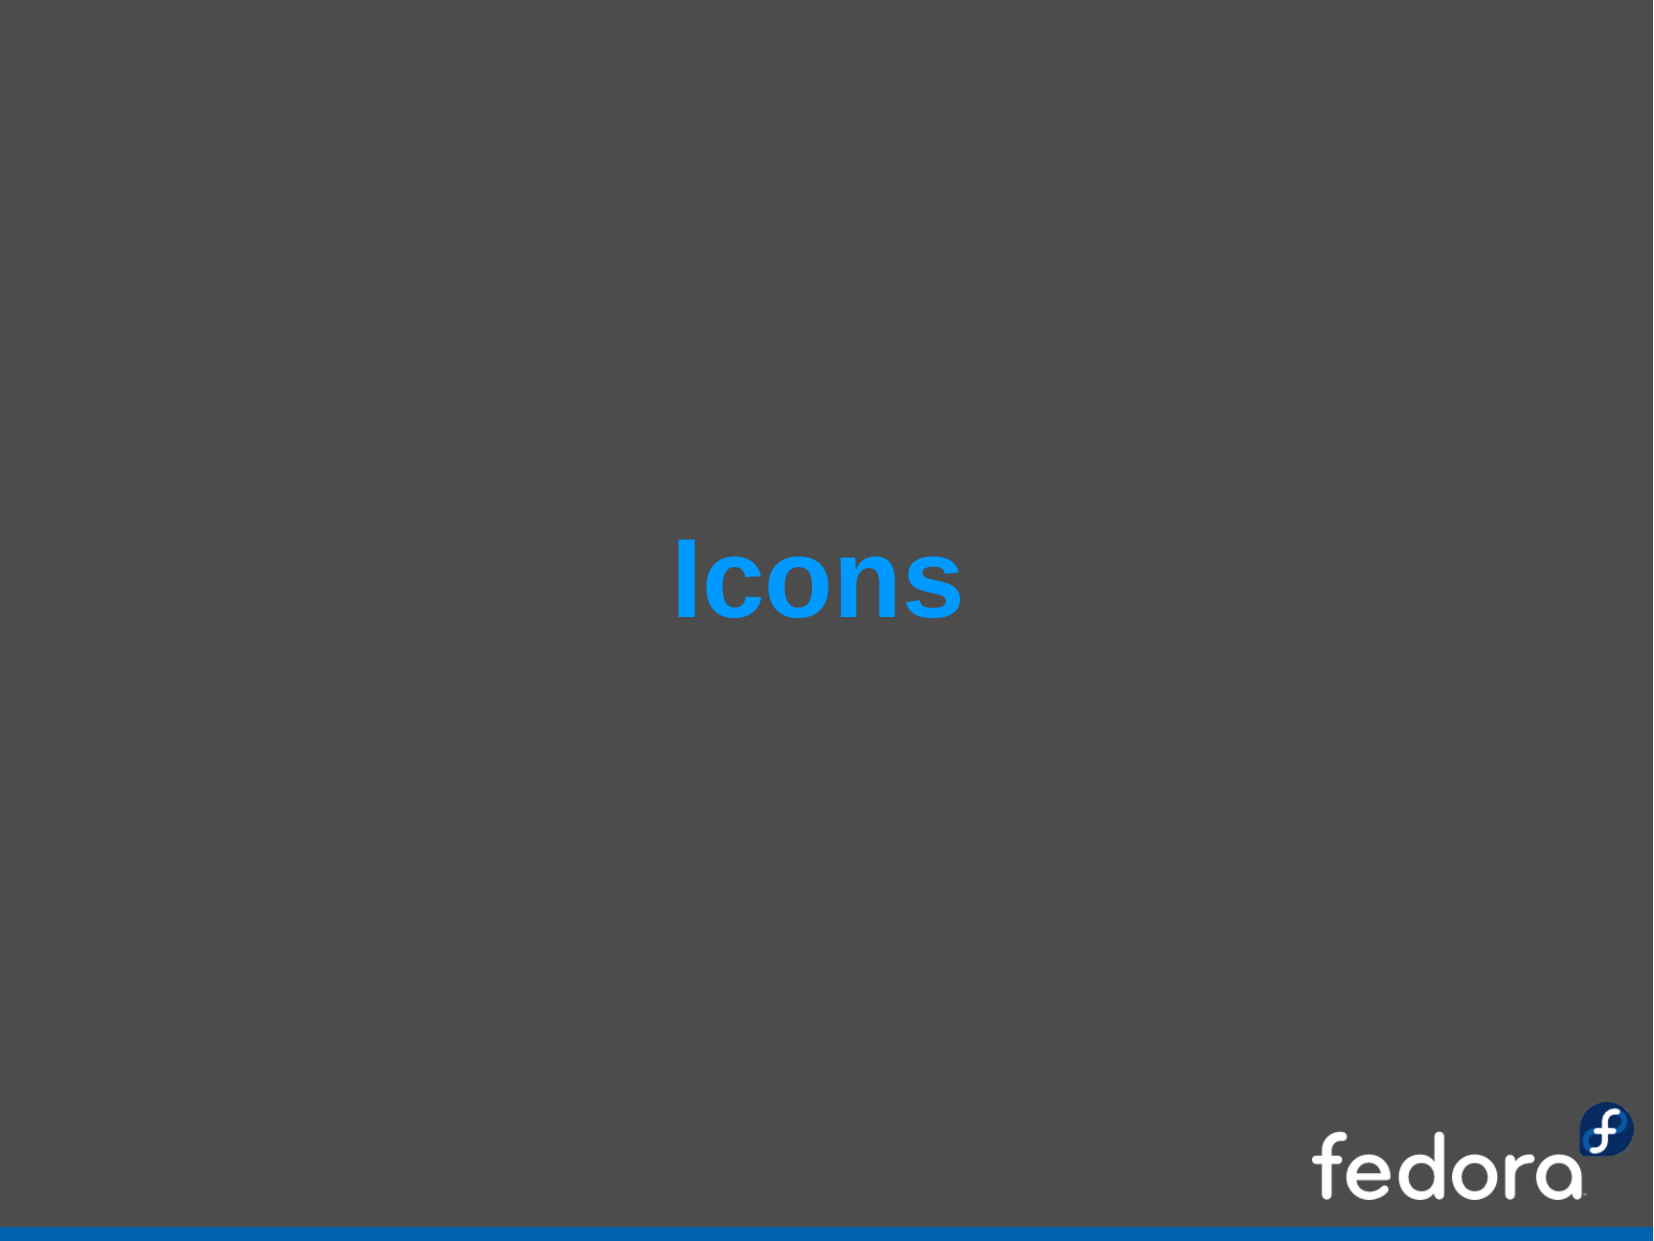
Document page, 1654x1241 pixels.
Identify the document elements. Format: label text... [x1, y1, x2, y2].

title Icons [112, 75, 1524, 1082]
picture [1312, 1102, 1634, 1200]
